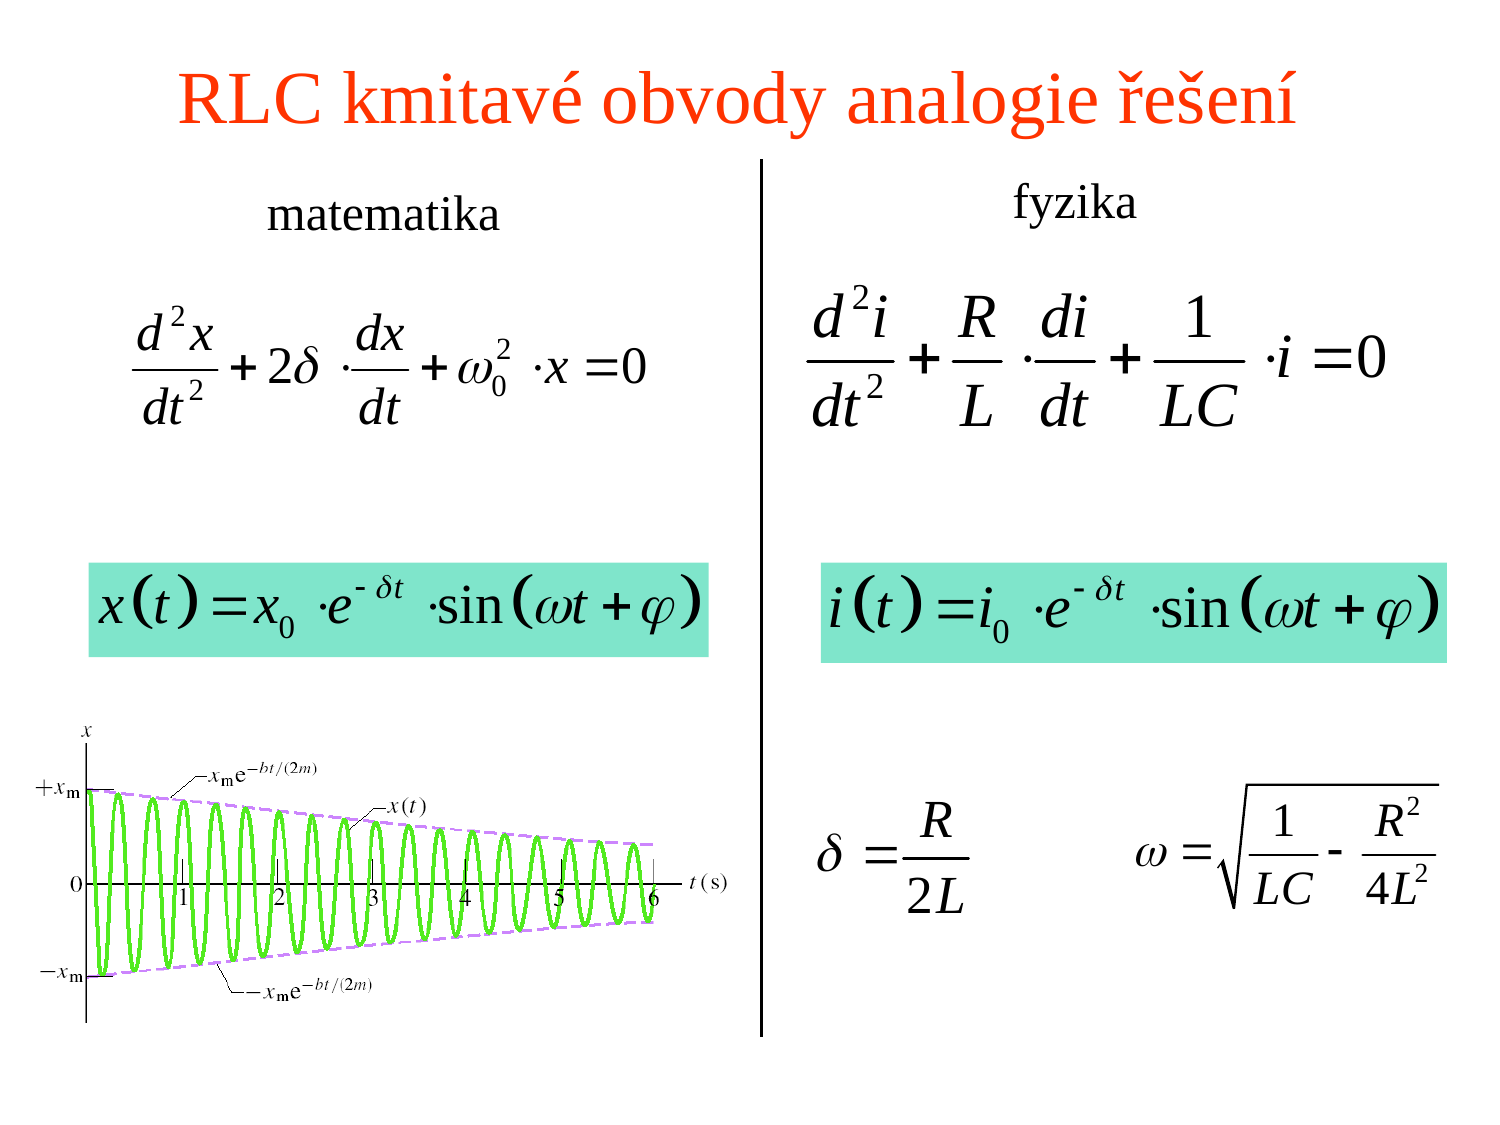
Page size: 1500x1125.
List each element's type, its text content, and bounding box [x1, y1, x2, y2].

chart [797, 267, 1400, 441]
chart [123, 290, 656, 436]
chart [88, 562, 709, 658]
chart [809, 786, 979, 926]
text_box matematika [112, 172, 656, 249]
chart [820, 562, 1447, 663]
chart [1128, 774, 1448, 919]
text_box RLC kmitavé obvody analogie řešení [100, 0, 1376, 188]
picture [29, 716, 739, 1027]
text_box fyzika [773, 160, 1377, 237]
